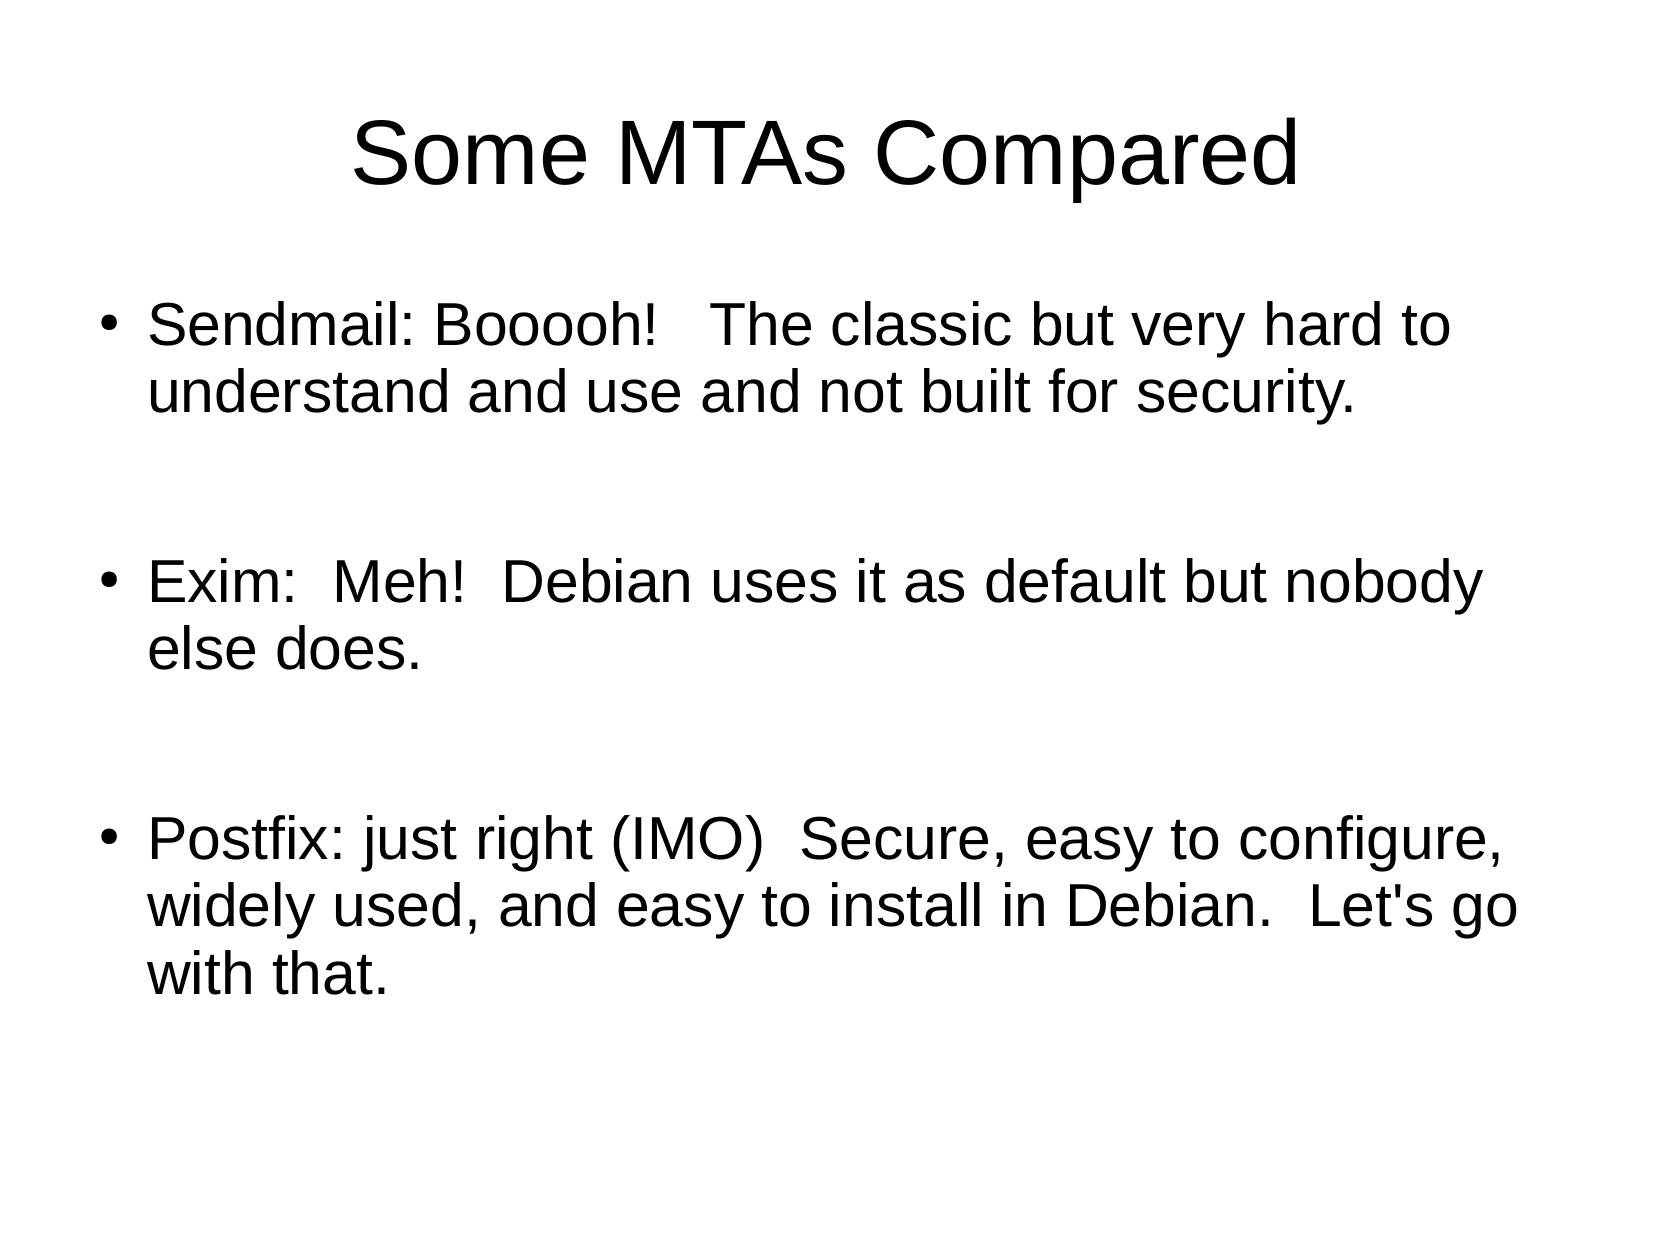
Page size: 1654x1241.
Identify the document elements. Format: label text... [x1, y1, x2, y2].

title Some MTAs Compared [82, 49, 1571, 257]
list Sendmail: Booooh! The classic but very hard to understand and use and not built for security. Exim: Meh! Debian uses it as default but nobody else does. Postfix: just right (IMO) Secure, easy to configure, widely used, and easy to install in Debian. Let's go with that. [82, 290, 1571, 1010]
